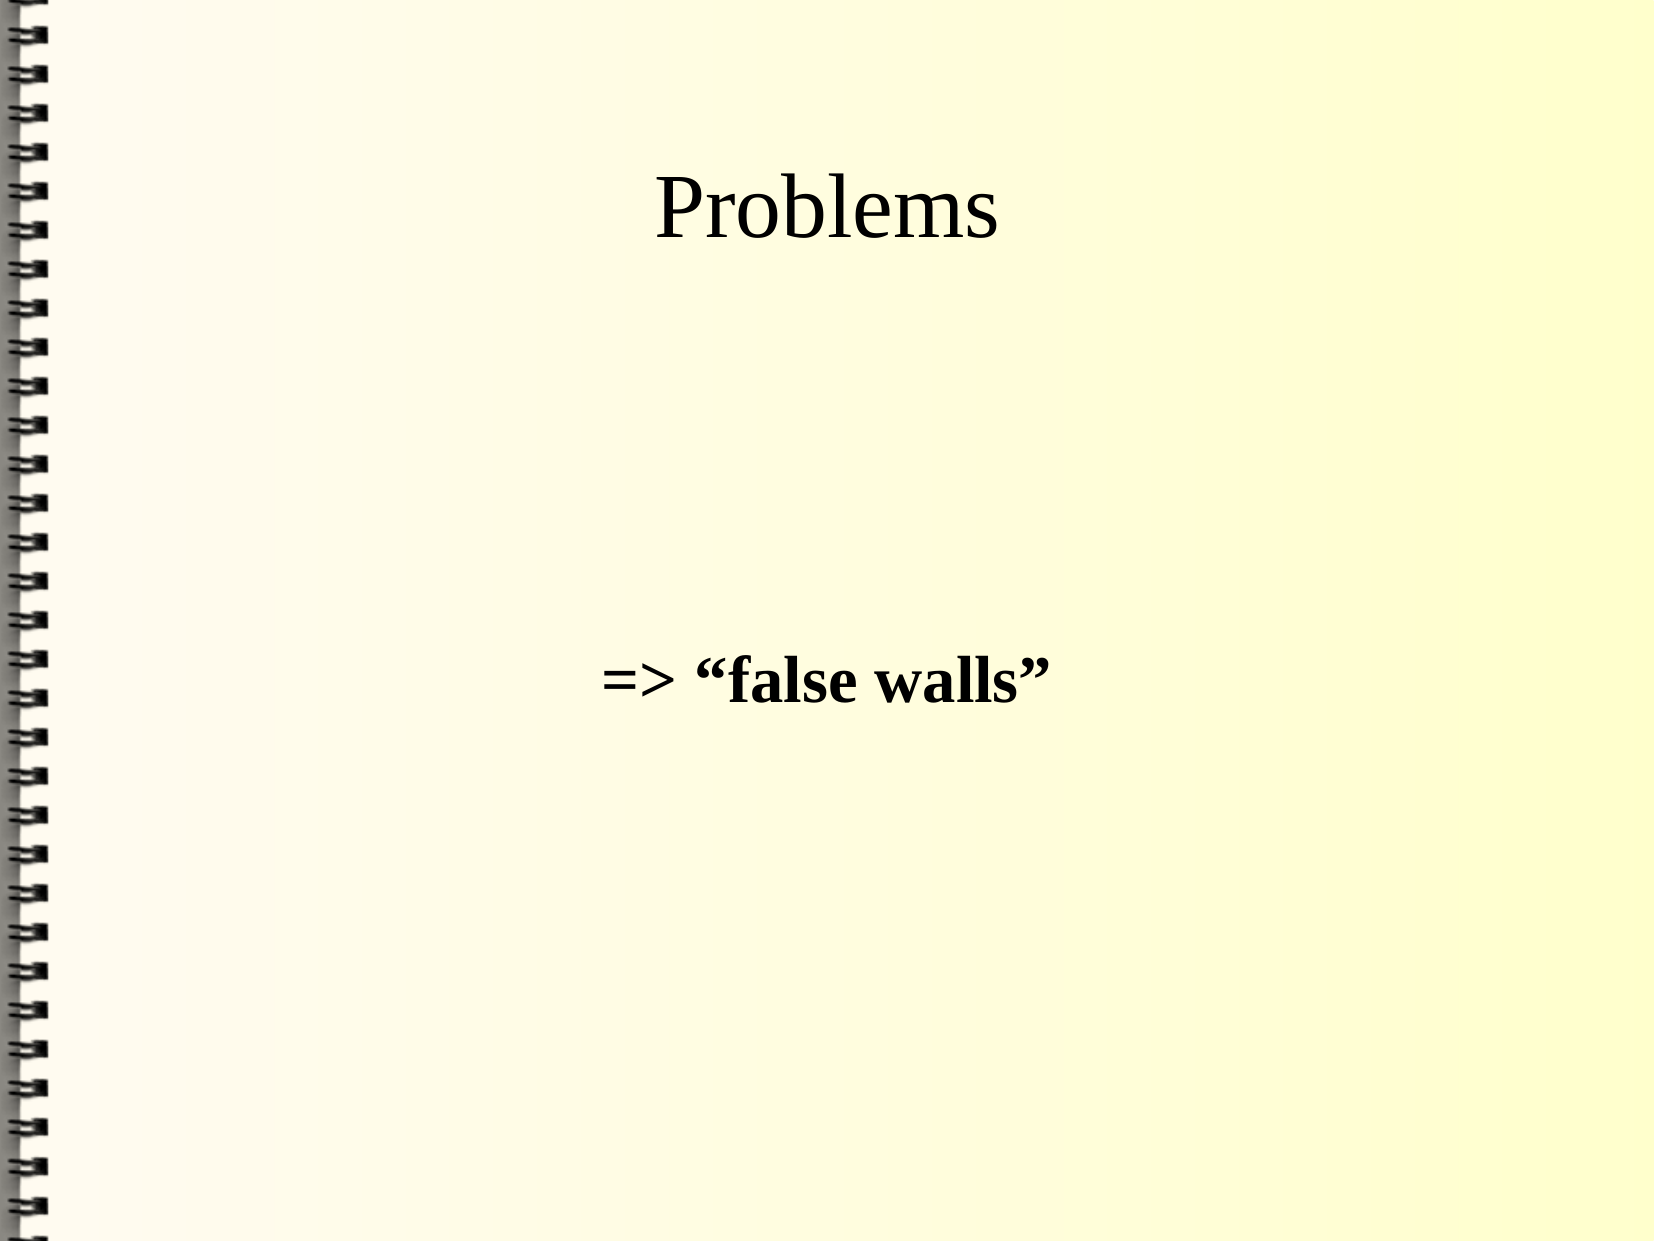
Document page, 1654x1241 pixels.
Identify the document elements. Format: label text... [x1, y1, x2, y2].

subtitle => “false walls” [121, 352, 1534, 1156]
picture [0, 0, 1654, 1241]
title Problems [121, 110, 1534, 303]
